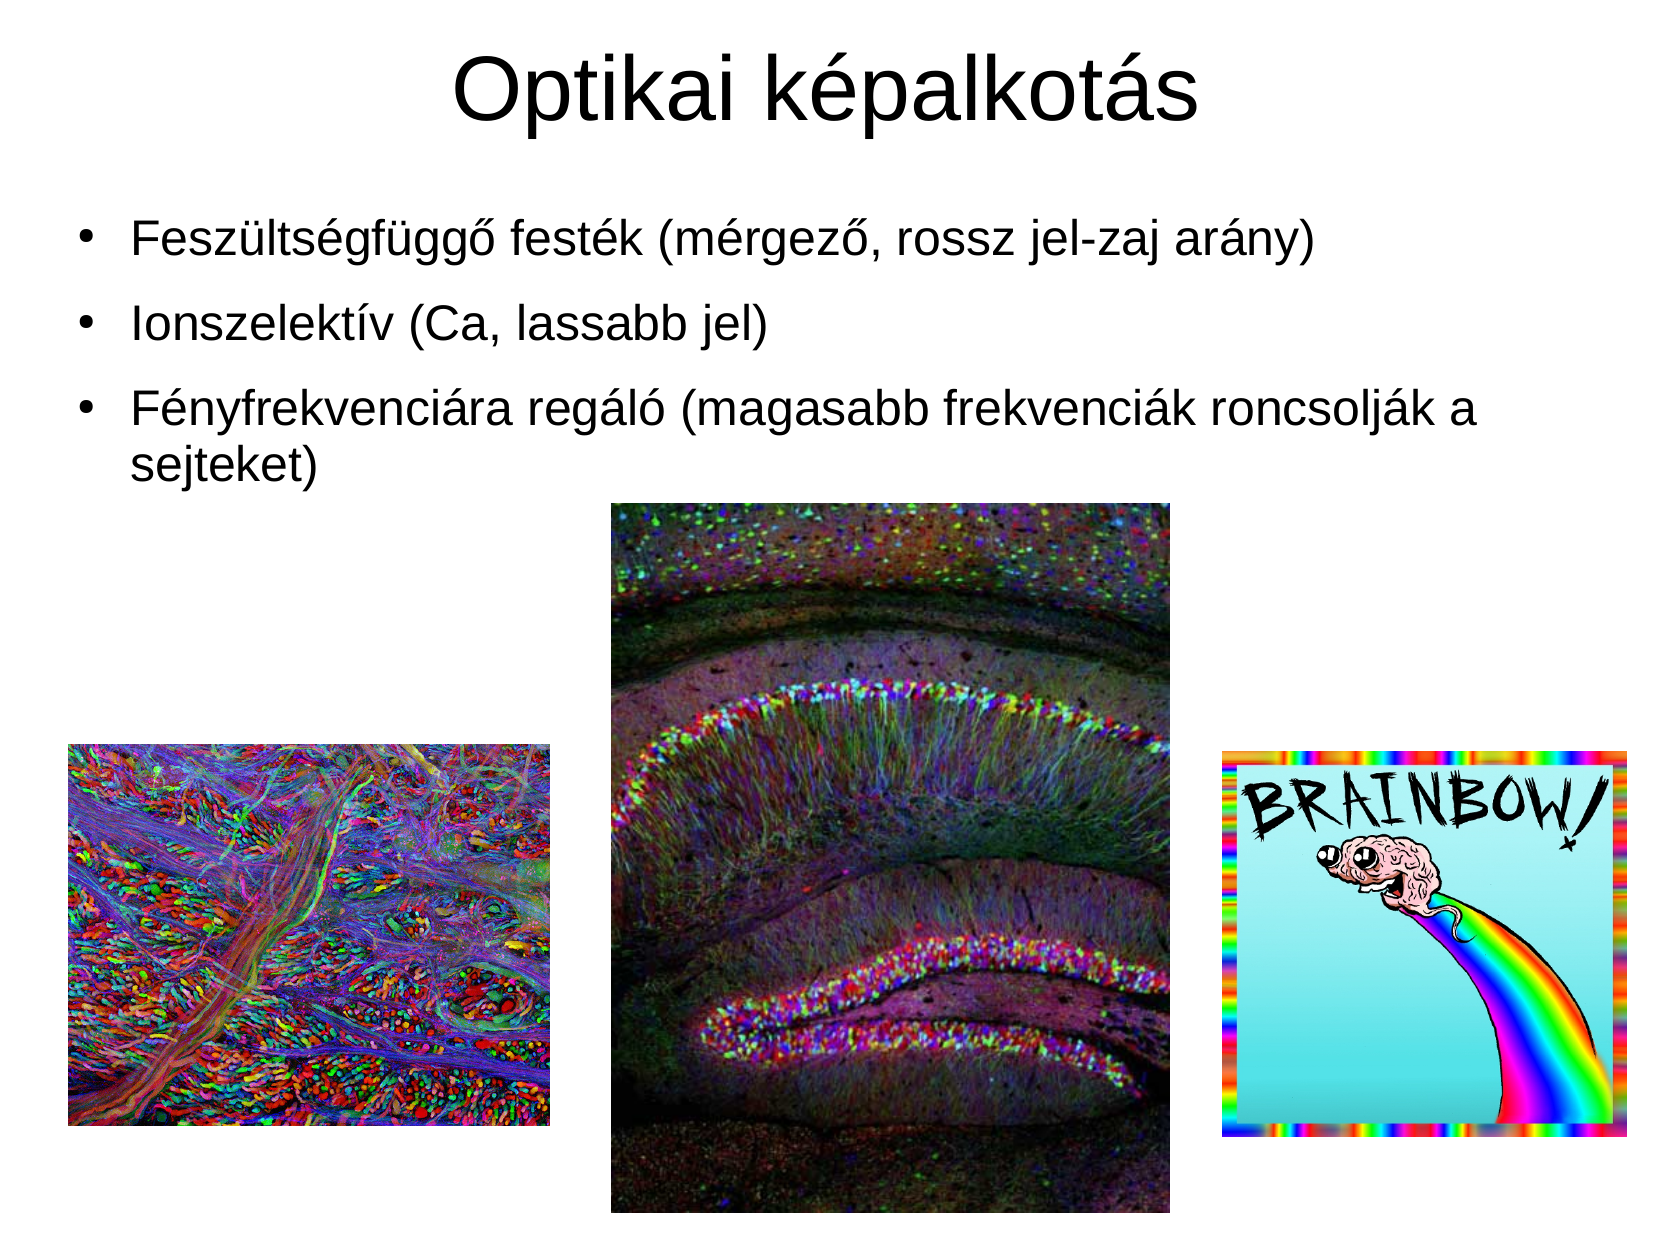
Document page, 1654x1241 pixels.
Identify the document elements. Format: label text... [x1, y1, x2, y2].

picture [611, 503, 1170, 1213]
picture [1222, 751, 1627, 1137]
list Feszültségfüggő festék (mérgező, rossz jel-zaj arány) Ionszelektív (Ca, lassabb jel) Fényfrekvenciára regáló (magasabb frekvenciák roncsolják a sejteket) [59, 209, 1548, 1029]
picture [68, 744, 550, 1126]
title Optikai képalkotás [82, 32, 1571, 146]
